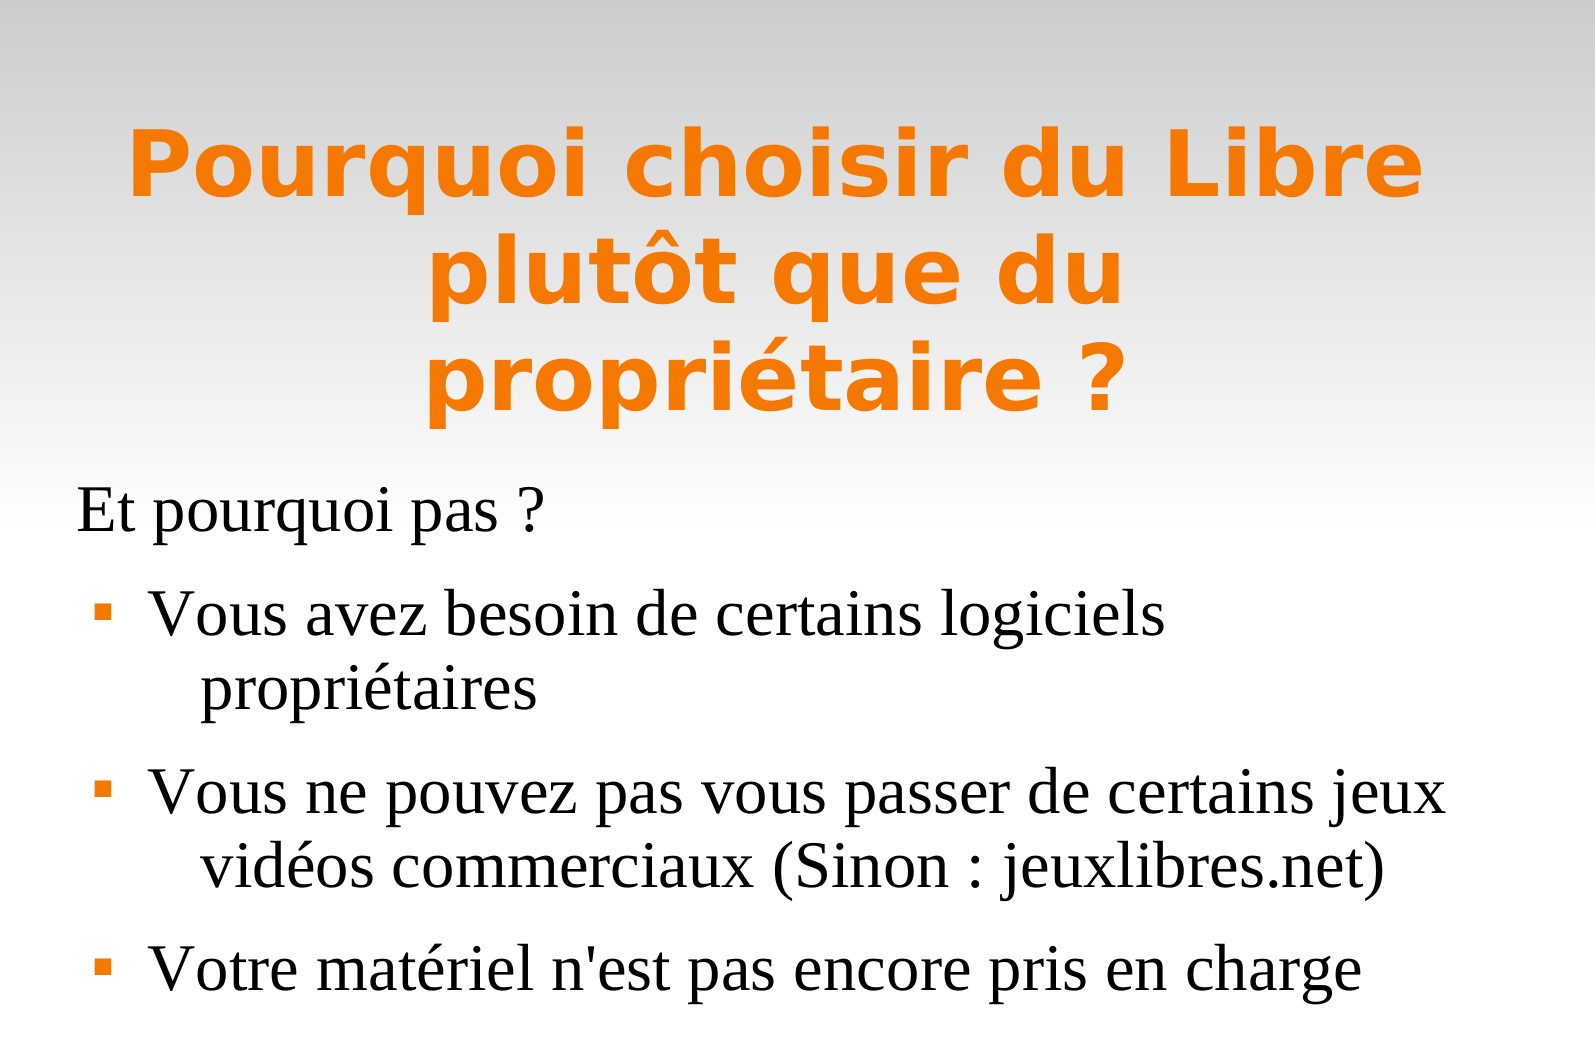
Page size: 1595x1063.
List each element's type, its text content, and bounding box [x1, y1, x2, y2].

title Pourquoi choisir du Libre plutôt que du propriétaire ? [59, 0, 1495, 472]
list Et pourquoi pas ? Vous avez besoin de certains logiciels propriétaires Vous ne pouvez pas vous passer de certains jeux vidéos commerciaux (Sinon : jeuxlibres.net) Votre matériel n'est pas encore pris en charge [59, 472, 1495, 1063]
